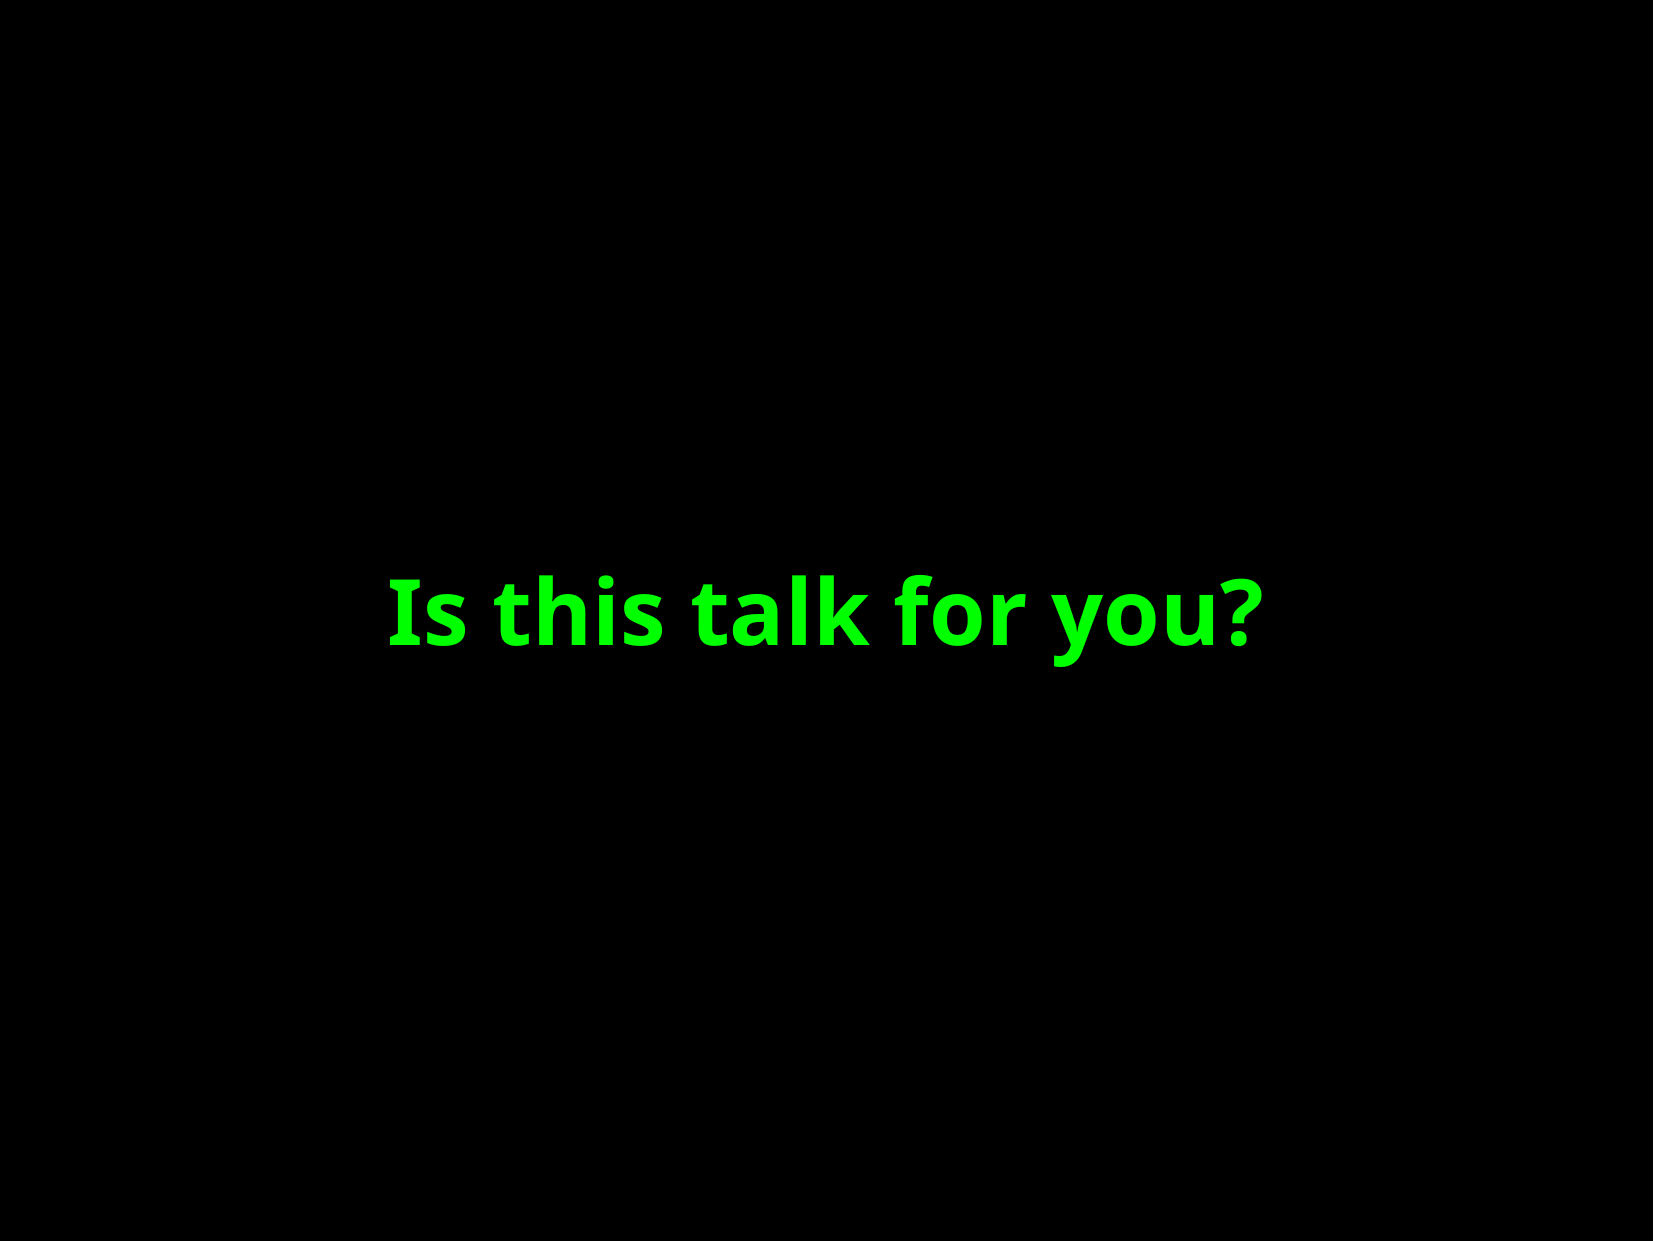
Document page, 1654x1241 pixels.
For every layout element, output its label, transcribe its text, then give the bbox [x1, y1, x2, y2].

title Is this talk for you? [82, 56, 1571, 1163]
